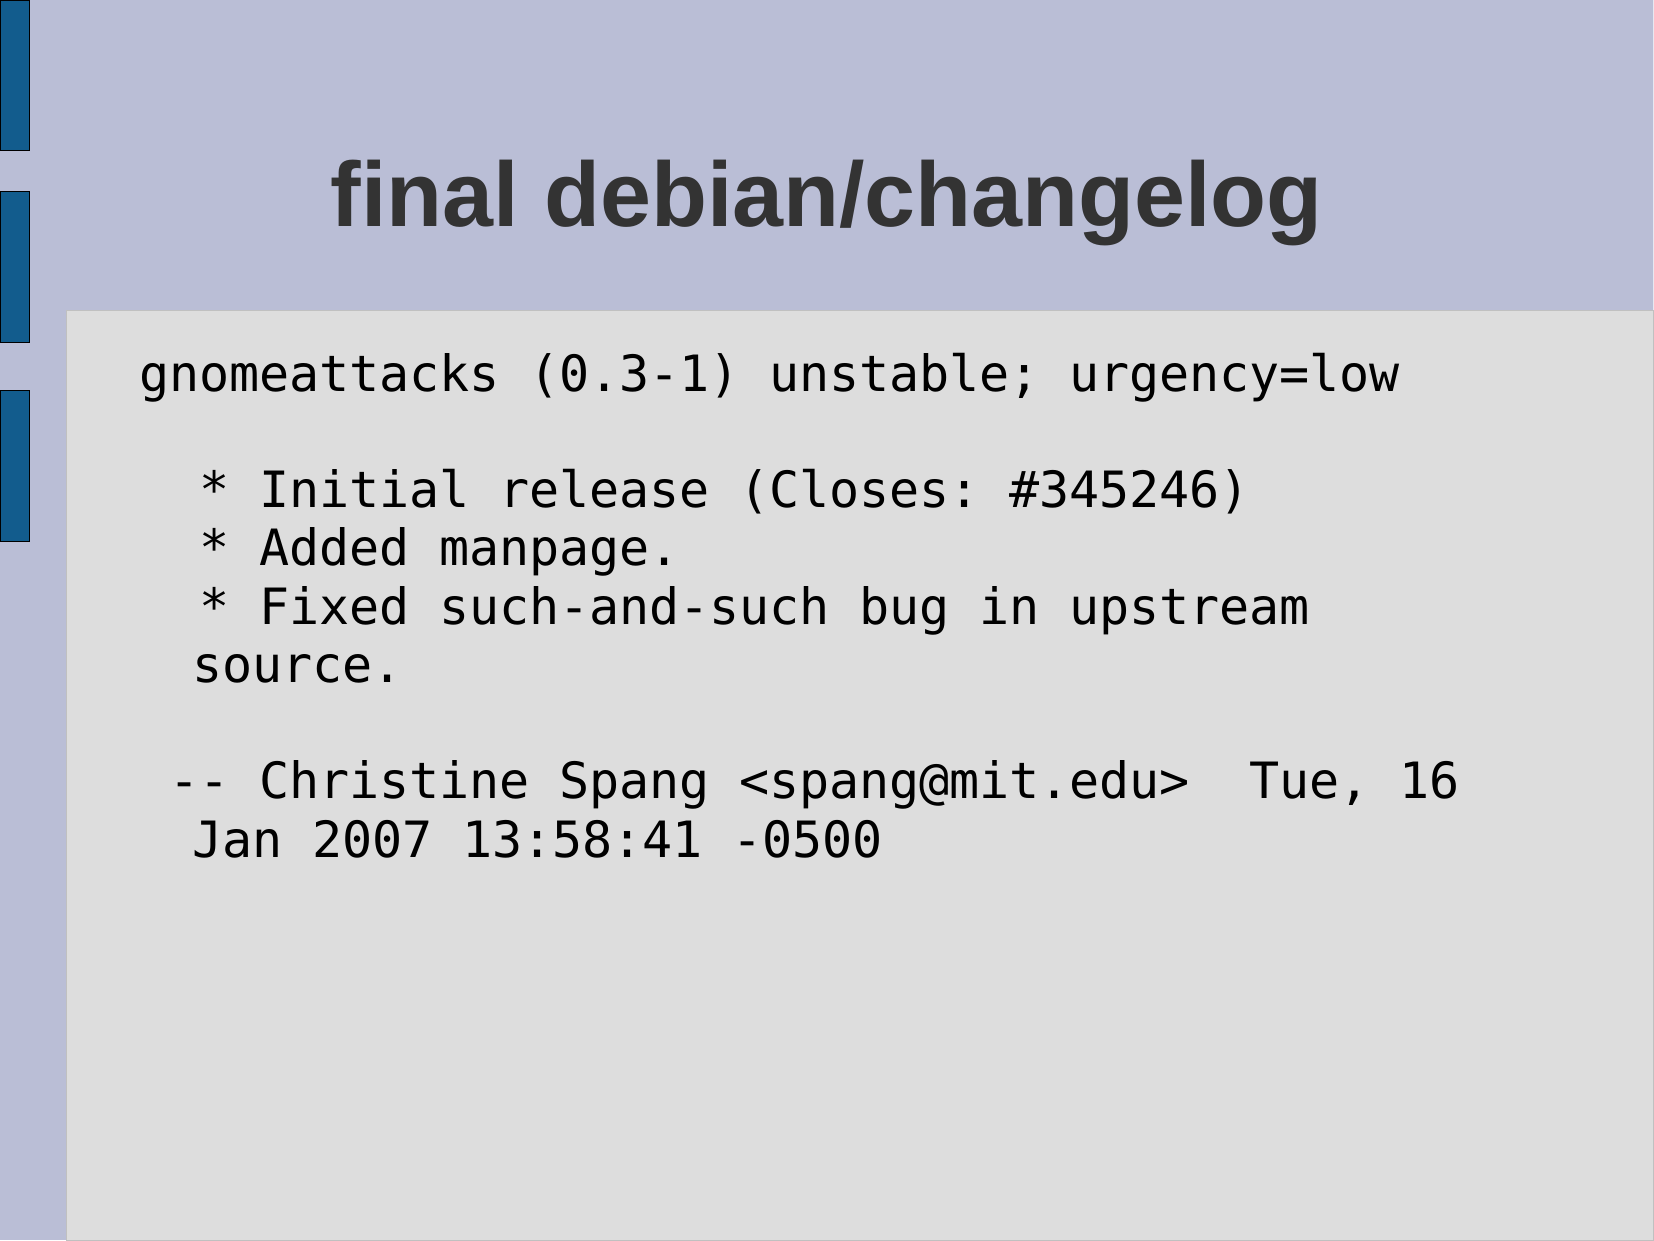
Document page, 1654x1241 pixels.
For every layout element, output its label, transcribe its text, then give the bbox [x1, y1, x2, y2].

title final debian/changelog [121, 91, 1534, 299]
list gnomeattacks (0.3-1) unstable; urgency=low * Initial release (Closes: #345246) * Added manpage. * Fixed such-and-such bug in upstream source. -- Christine Spang <spang@mit.edu> Tue, 16 Jan 2007 13:58:41 -0500 [121, 344, 1534, 1127]
